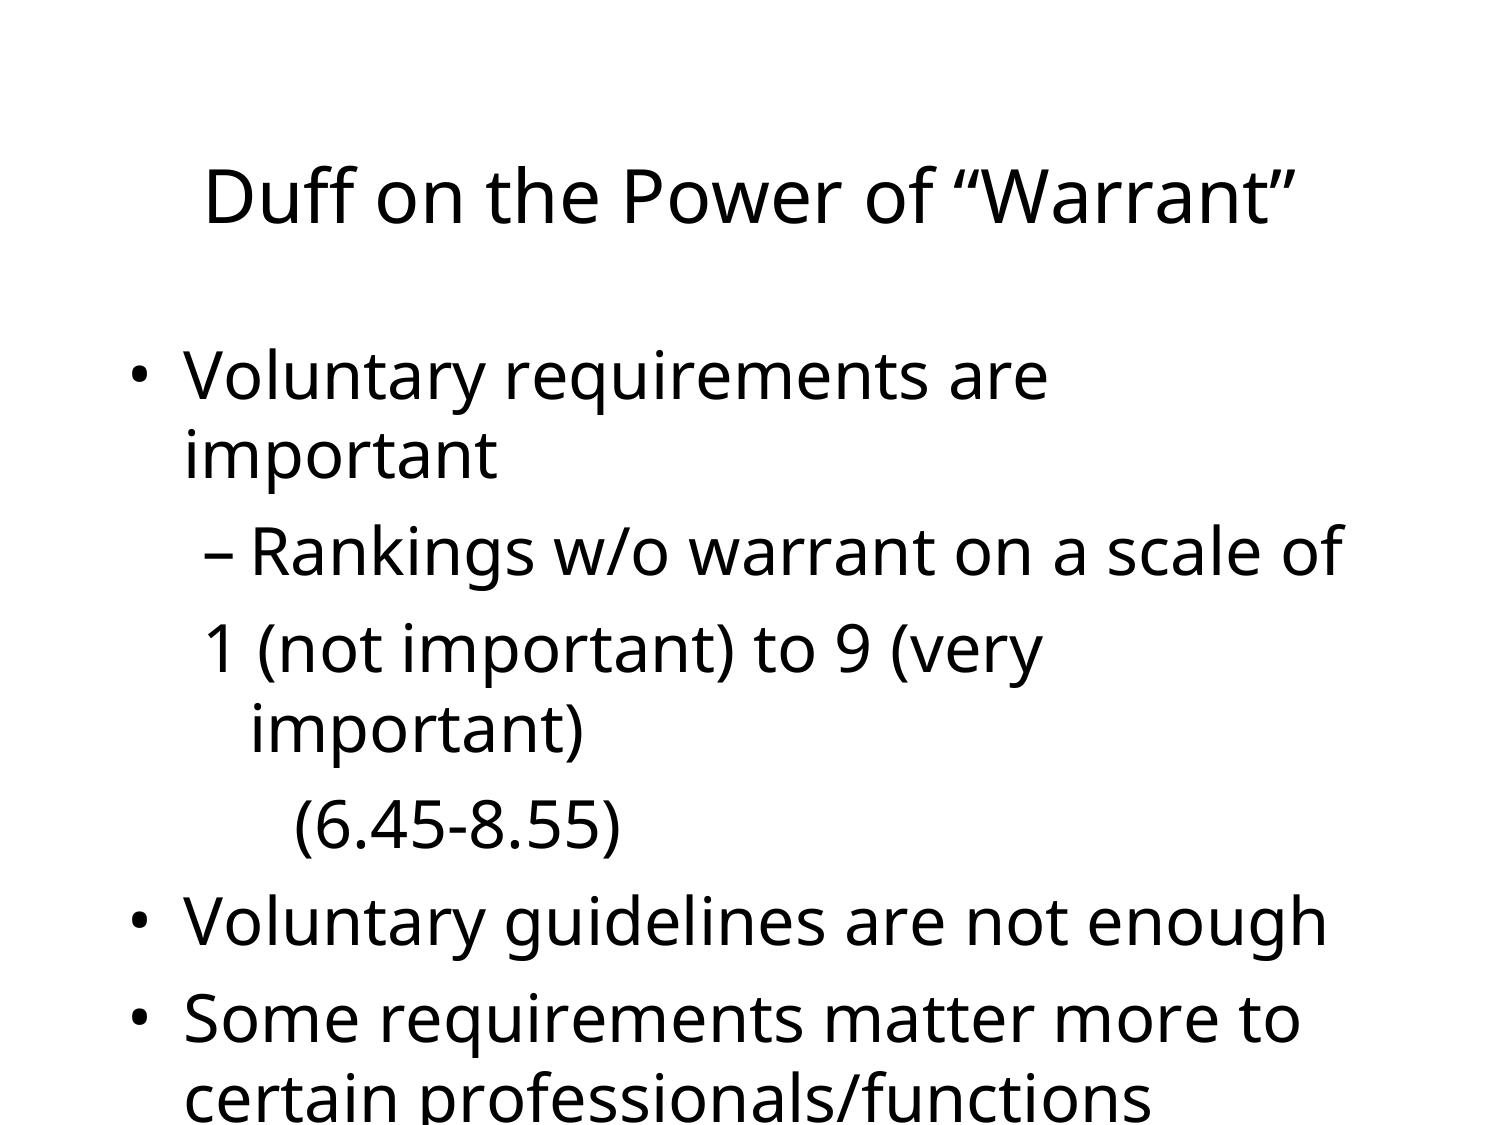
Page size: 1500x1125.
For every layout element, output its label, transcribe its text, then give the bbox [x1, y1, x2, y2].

list Voluntary requirements are important Rankings w/o warrant on a scale of 1 (not important) to 9 (very important) (6.45-8.55) Voluntary guidelines are not enough Some requirements matter more to certain professionals/functions [112, 324, 1388, 1125]
title Duff on the Power of “Warrant” [62, 99, 1438, 288]
